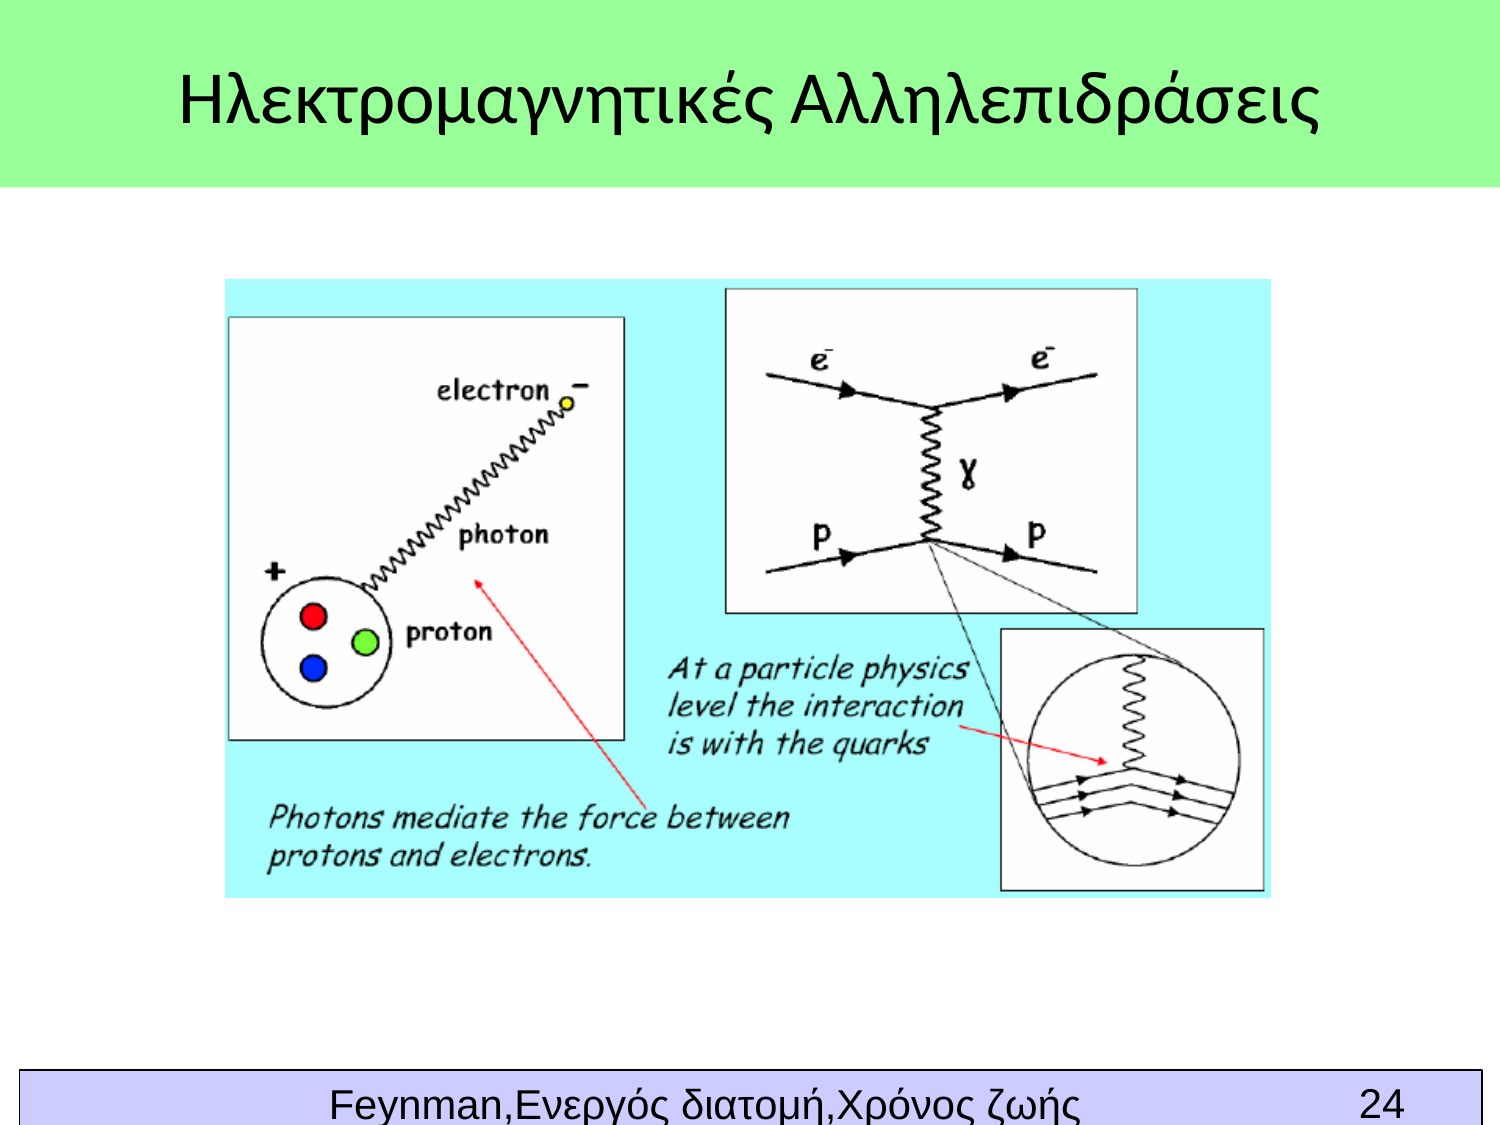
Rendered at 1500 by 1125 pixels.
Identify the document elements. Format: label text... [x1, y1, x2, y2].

text_box Ηλεκτρομαγνητικές Αλληλεπιδράσεις [0, 0, 1500, 188]
picture [225, 279, 1271, 898]
